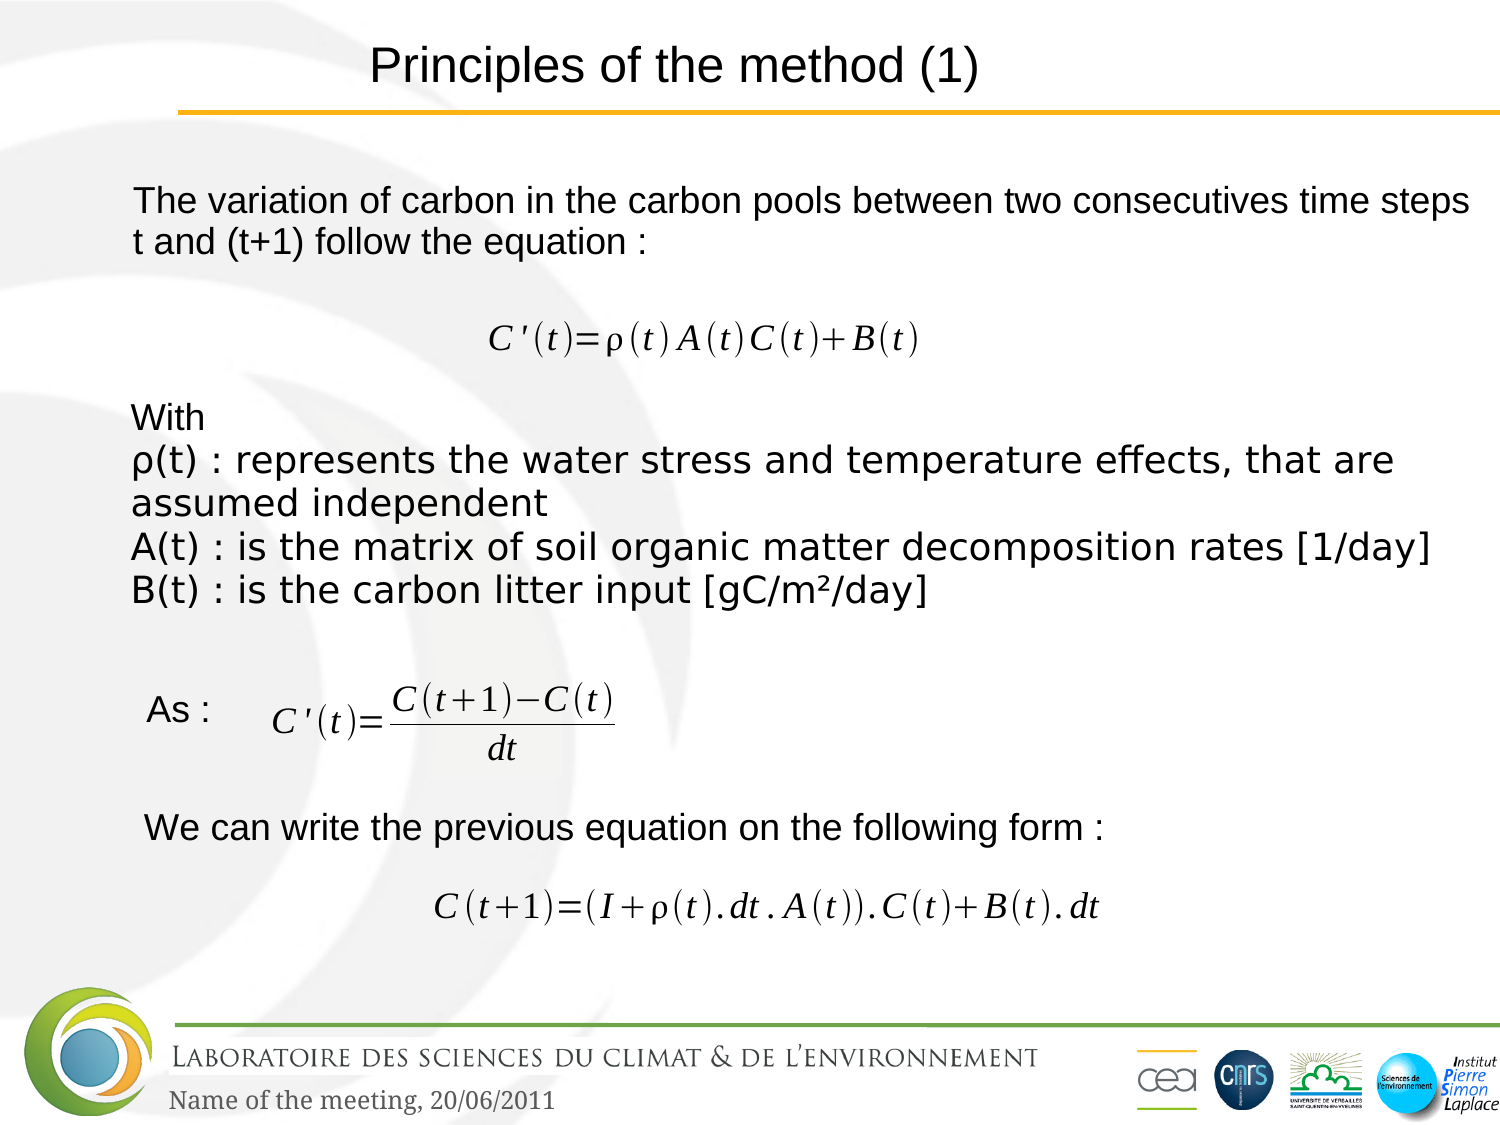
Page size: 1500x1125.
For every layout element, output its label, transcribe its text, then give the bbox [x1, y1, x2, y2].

text_box As : [131, 681, 237, 739]
chart [427, 885, 1104, 929]
picture [0, 0, 1500, 1125]
text_box With ρ(t) : represents the water stress and temperature effects, that are assumed independent A(t) : is the matrix of soil organic matter decomposition rates [1/day] B(t) : is the carbon litter input [gC/m²/day] [115, 389, 1447, 621]
text_box We can write the previous equation on the following form : [129, 799, 1123, 857]
chart [482, 317, 926, 361]
chart [265, 678, 623, 769]
text_box Principles of the method (1) [354, 29, 996, 101]
text_box The variation of carbon in the carbon pools between two consecutives time steps t and (t+1) follow the equation : [118, 171, 1487, 271]
